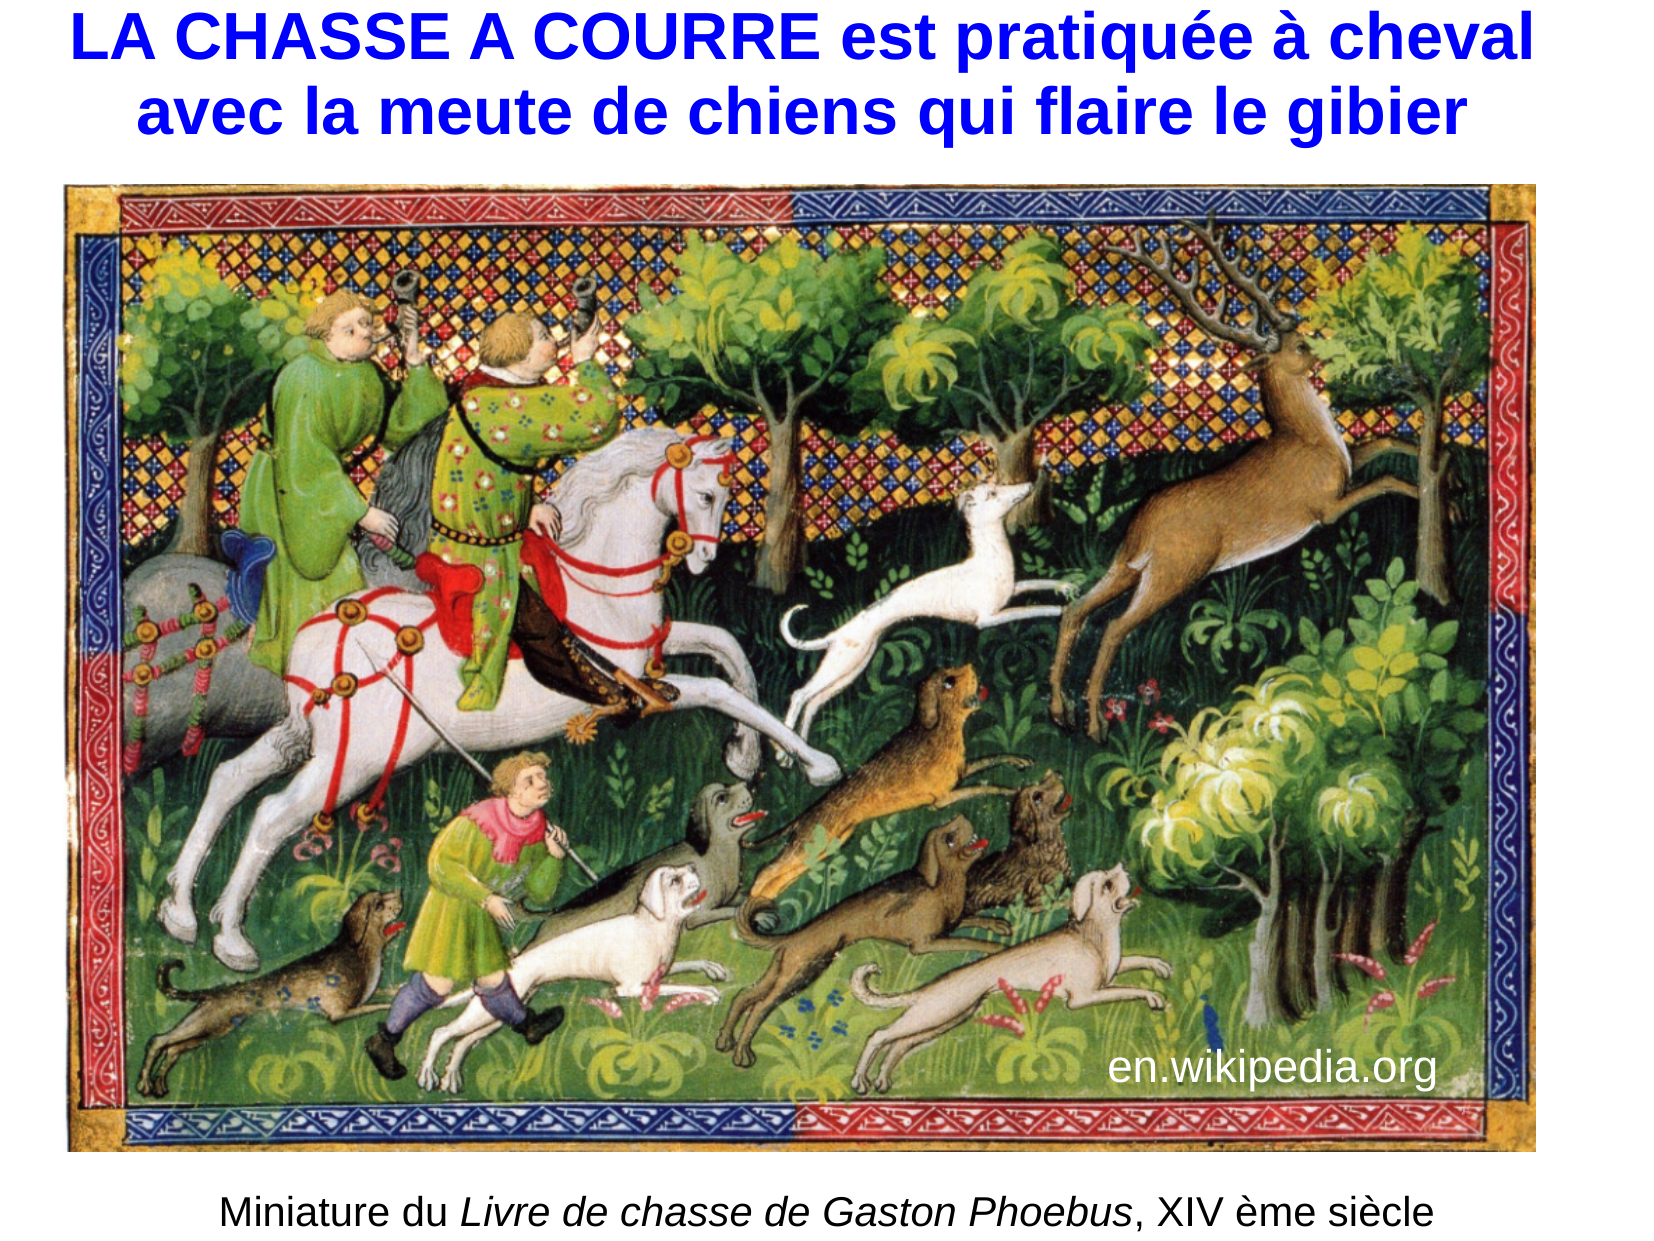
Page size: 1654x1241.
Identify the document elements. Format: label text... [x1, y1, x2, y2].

text_box en.wikipedia.org [1092, 1033, 1477, 1100]
picture [62, 184, 1536, 1152]
text_box Miniature du Livre de chasse de Gaston Phoebus, XIV ème siècle [88, 1181, 1565, 1241]
title LA CHASSE A COURRE est pratiquée à cheval avec la meute de chiens qui flaire le gibier [59, 0, 1548, 149]
